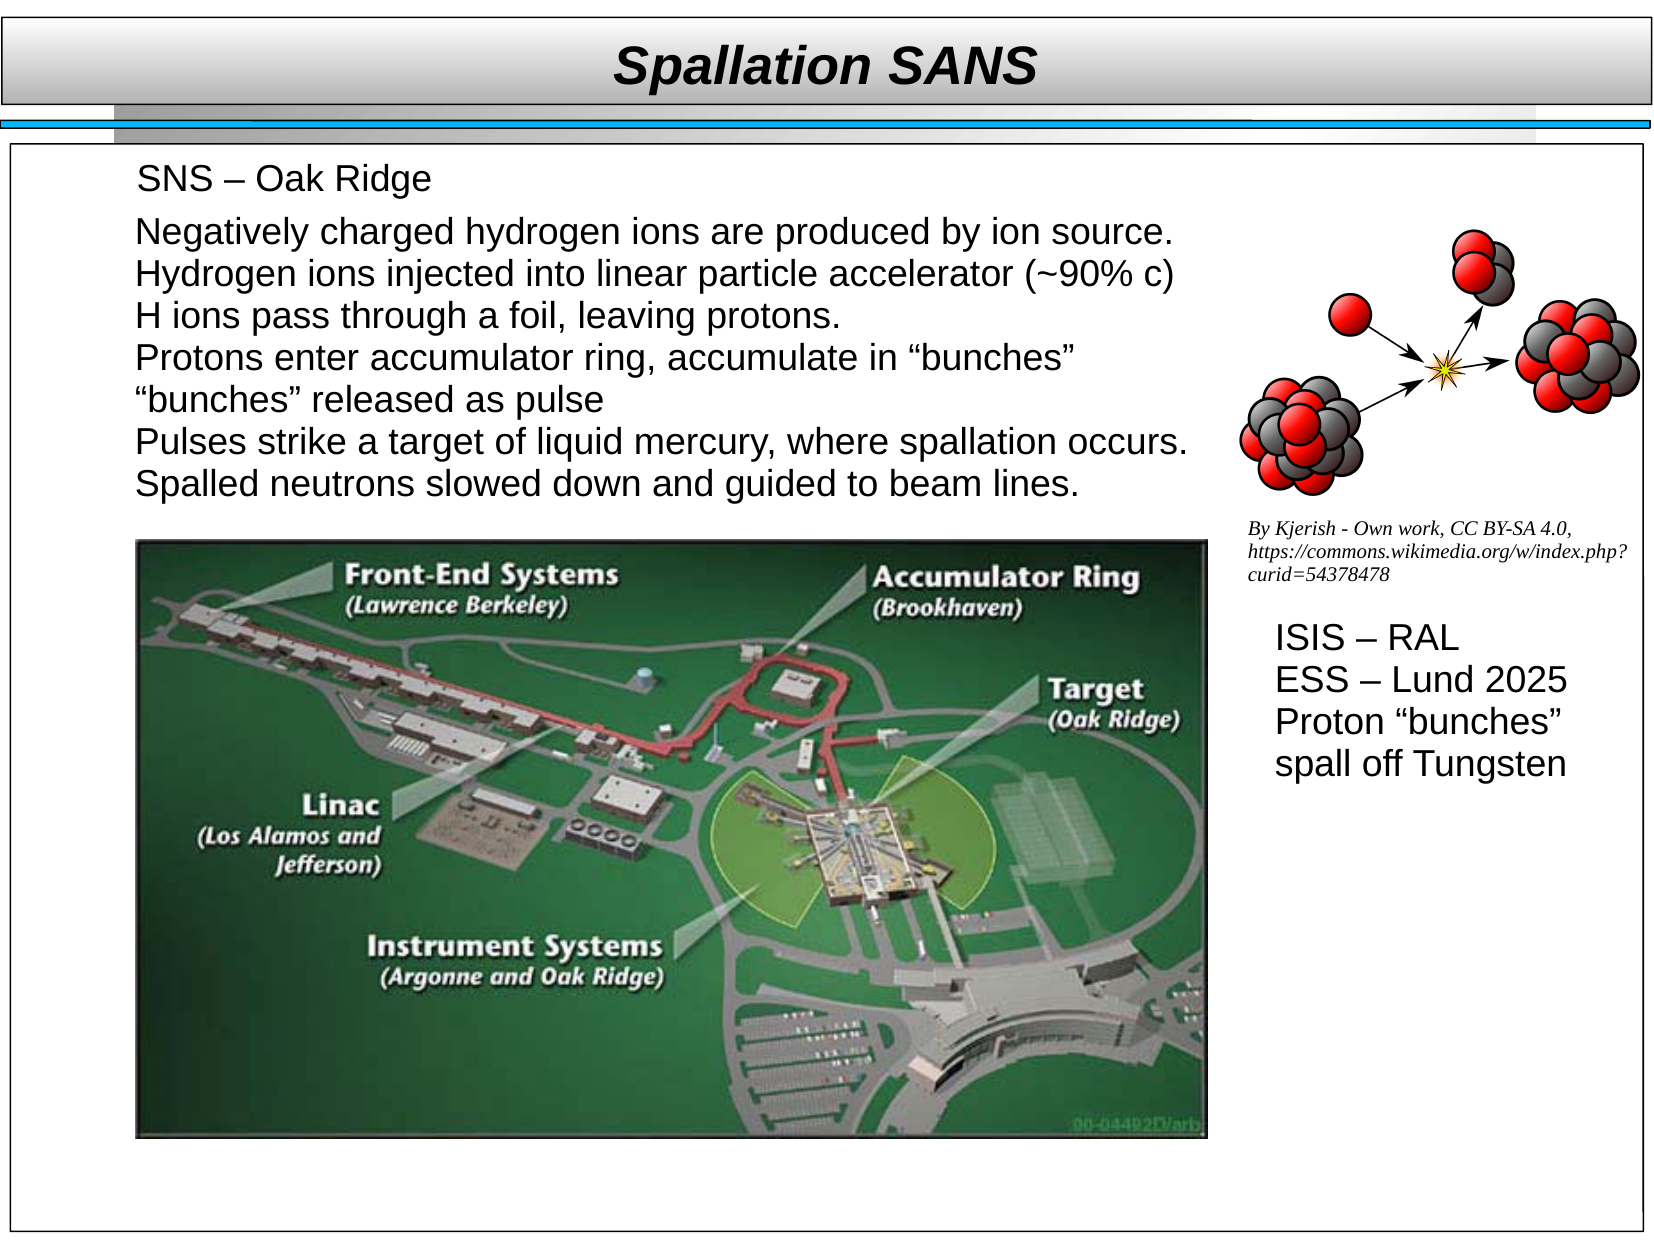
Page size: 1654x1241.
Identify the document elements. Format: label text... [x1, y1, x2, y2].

text_box ISIS – RAL ESS – Lund 2025 Proton “bunches” spall off Tungsten [1260, 608, 1615, 792]
text_box Spallation SANS [1, 17, 1652, 105]
text_box Negatively charged hydrogen ions are produced by ion source. Hydrogen ions injected into linear particle accelerator (~90% c) H ions pass through a foil, leaving protons. Protons enter accumulator ring, accumulate in “bunches” “bunches” released as pulse Pulses strike a target of liquid mercury, where spallation occurs. Spalled neutrons slowed down and guided to beam lines. [120, 203, 1204, 512]
text_box SNS – Oak Ridge [121, 150, 447, 208]
text_box By Kjerish - Own work, CC BY-SA 4.0, https://commons.wikimedia.org/w/index.php?curid=54378478 [1233, 510, 1651, 609]
text_box [0, 120, 1651, 129]
picture [1229, 218, 1651, 511]
picture [135, 539, 1208, 1139]
